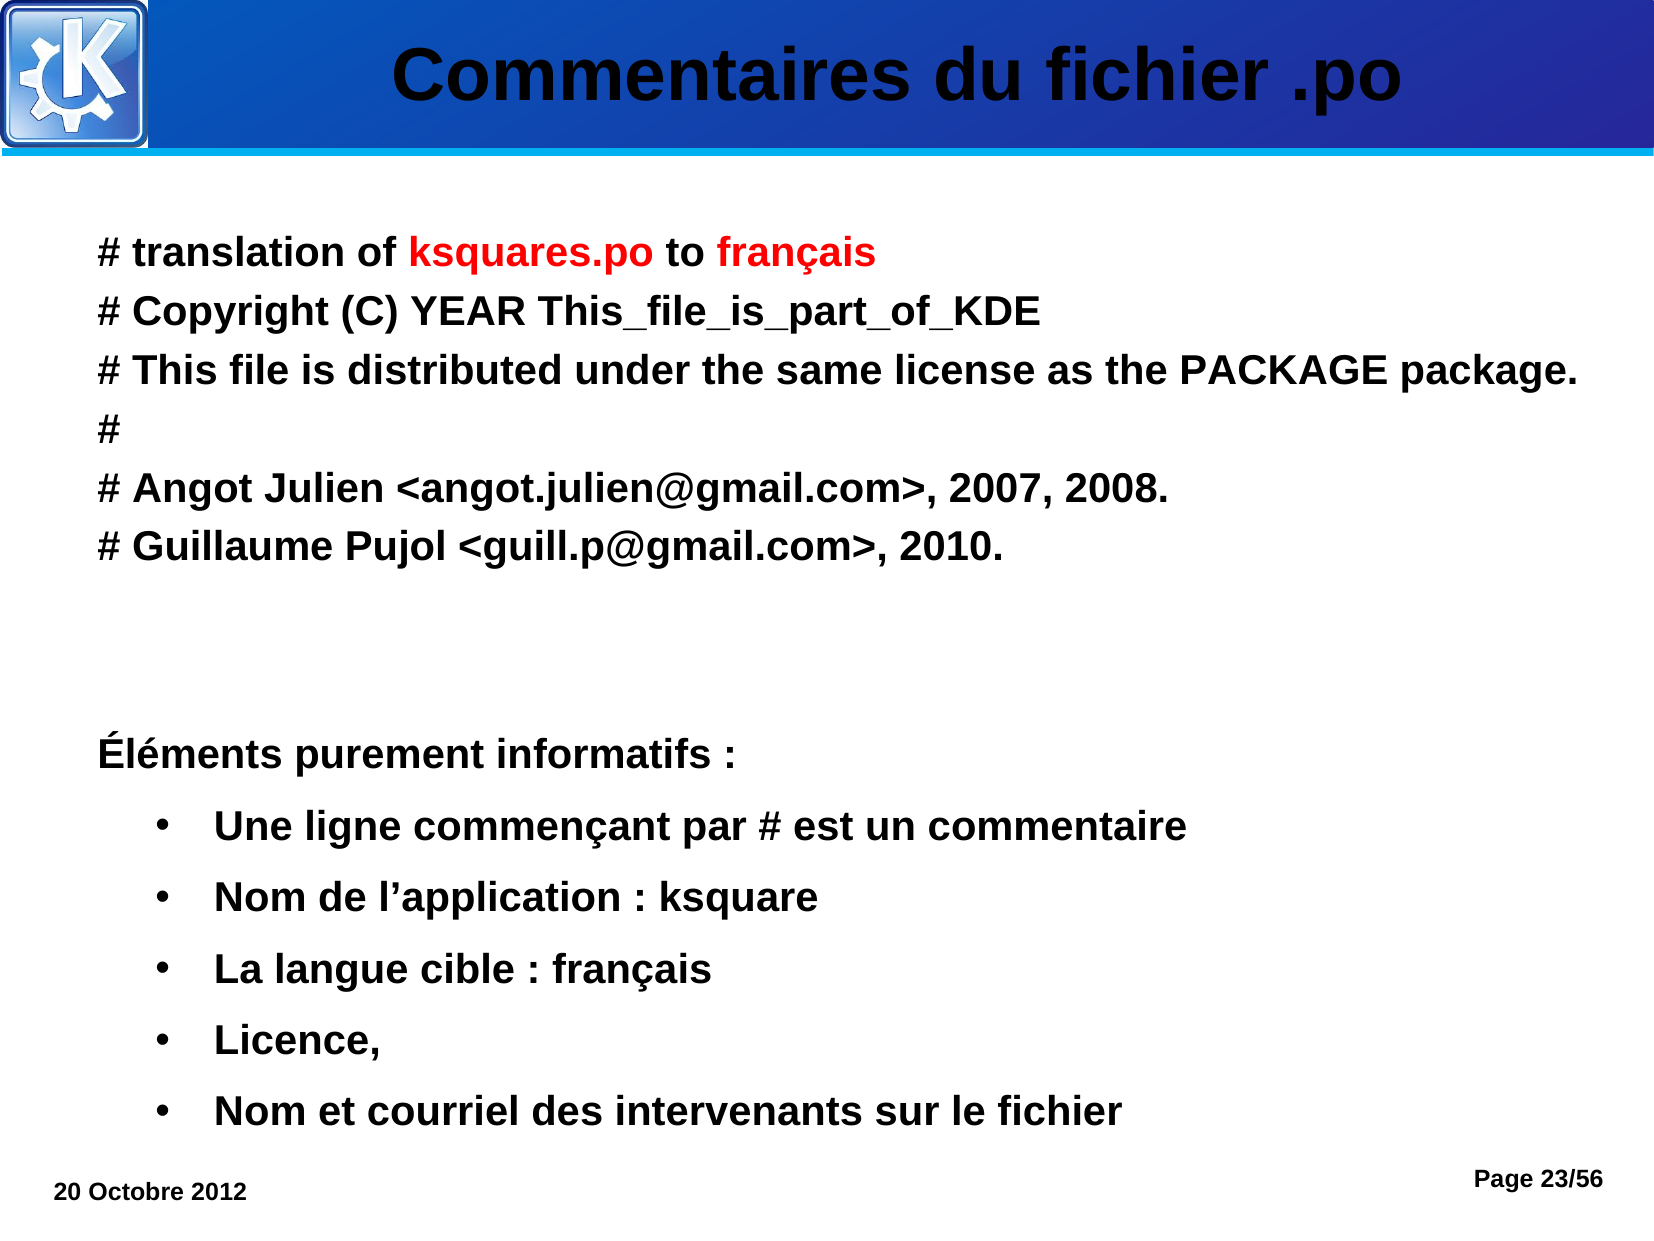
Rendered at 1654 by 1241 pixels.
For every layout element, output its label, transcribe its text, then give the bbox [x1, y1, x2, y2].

text_box Commentaires du fichier .po [141, 0, 1654, 148]
picture [0, 0, 141, 148]
text_box # translation of ksquares.po to français # Copyright (C) YEAR This_file_is_part_of_KDE # This file is distributed under the same license as the PACKAGE package. # # Angot Julien <angot.julien@gmail.com>, 2007, 2008. # Guillaume Pujol <guill.p@gmail.com>, 2010. Éléments purement informatifs : Une ligne commençant par # est un commentaire Nom de l’application : ksquare La langue cible : français Licence, Nom et courriel des intervenants sur le fichier [82, 218, 1595, 1170]
